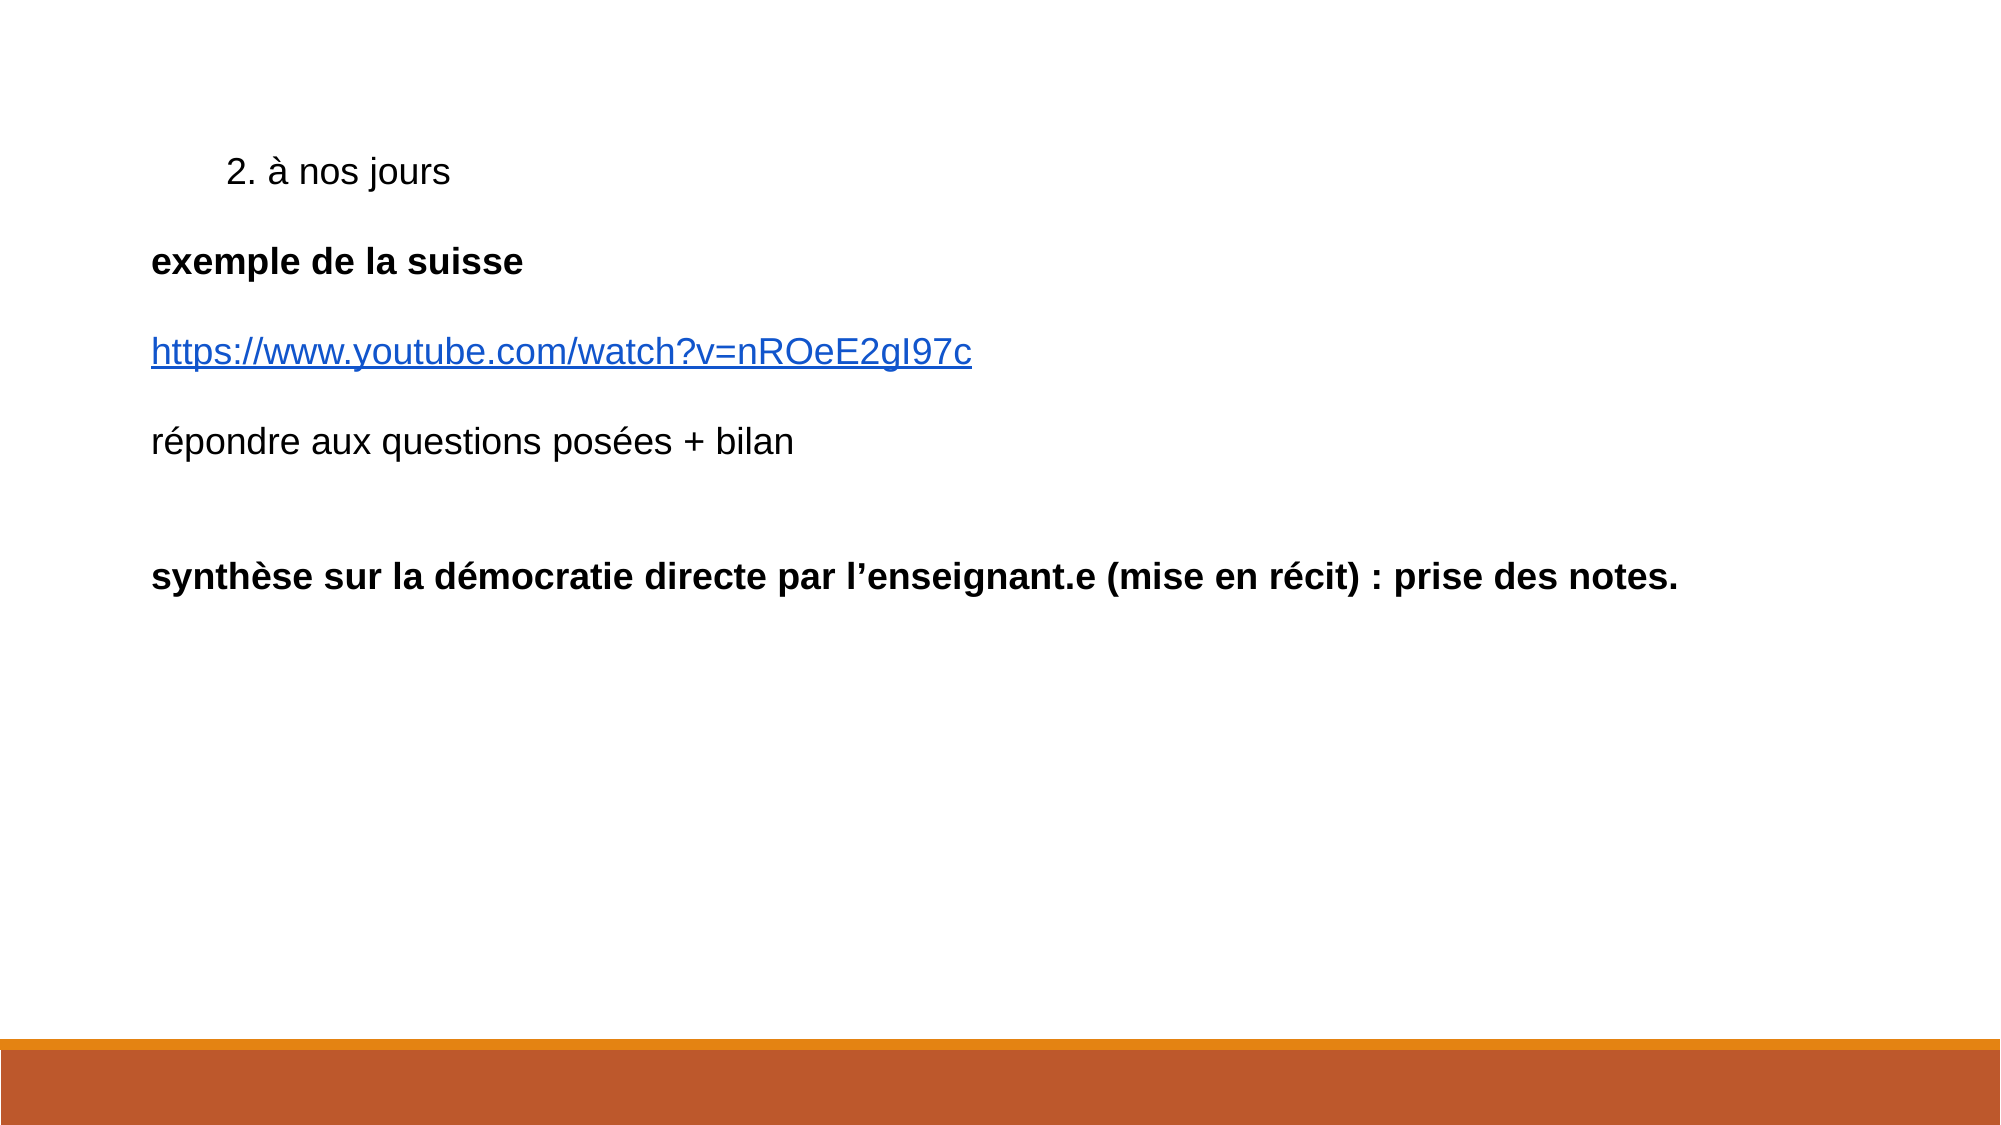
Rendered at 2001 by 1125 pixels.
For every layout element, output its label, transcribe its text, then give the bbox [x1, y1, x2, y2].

text_box 2. à nos jours exemple de la suisse https://www.youtube.com/watch?v=nROeE2gI97c répondre aux questions posées + bilan synthèse sur la démocratie directe par l’enseignant.e (mise en récit) : prise des notes. [136, 139, 1792, 604]
